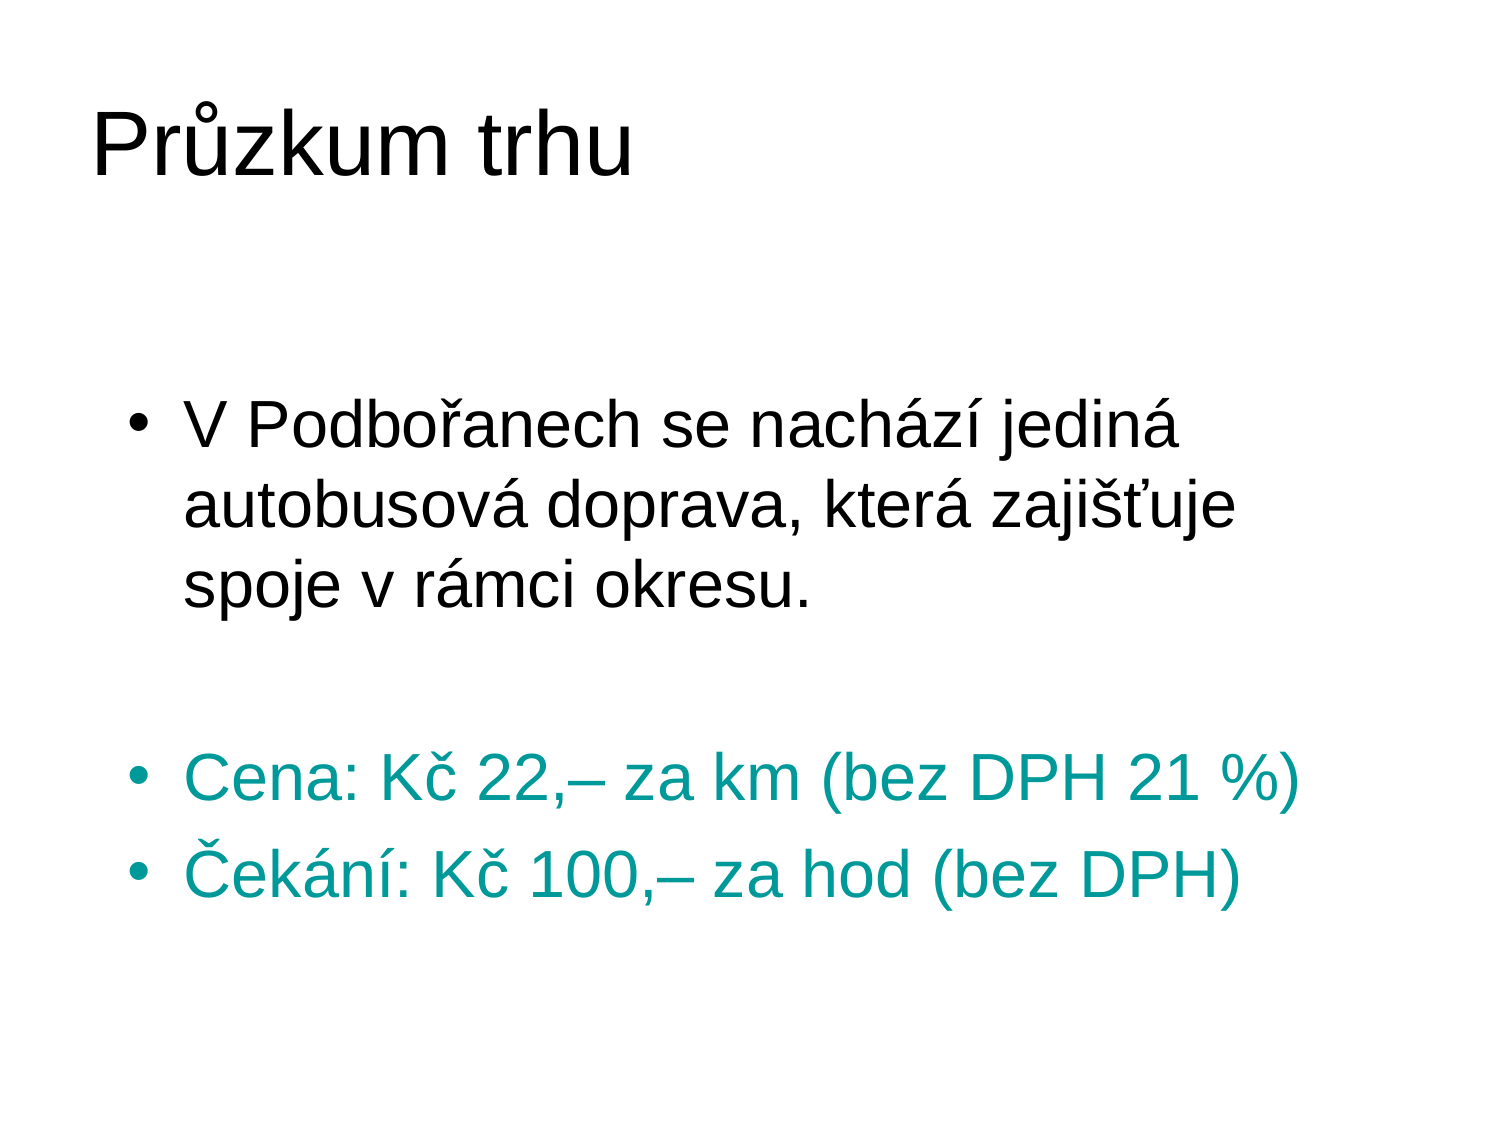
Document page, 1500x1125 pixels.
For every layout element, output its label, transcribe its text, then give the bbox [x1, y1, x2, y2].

title Průzkum trhu [75, 45, 1426, 233]
list V Podbořanech se nachází jediná autobusová doprava, která zajišťuje spoje v rámci okresu. Cena: Kč 22,– za km (bez DPH 21 %) Čekání: Kč 100,– za hod (bez DPH) [112, 373, 1424, 974]
